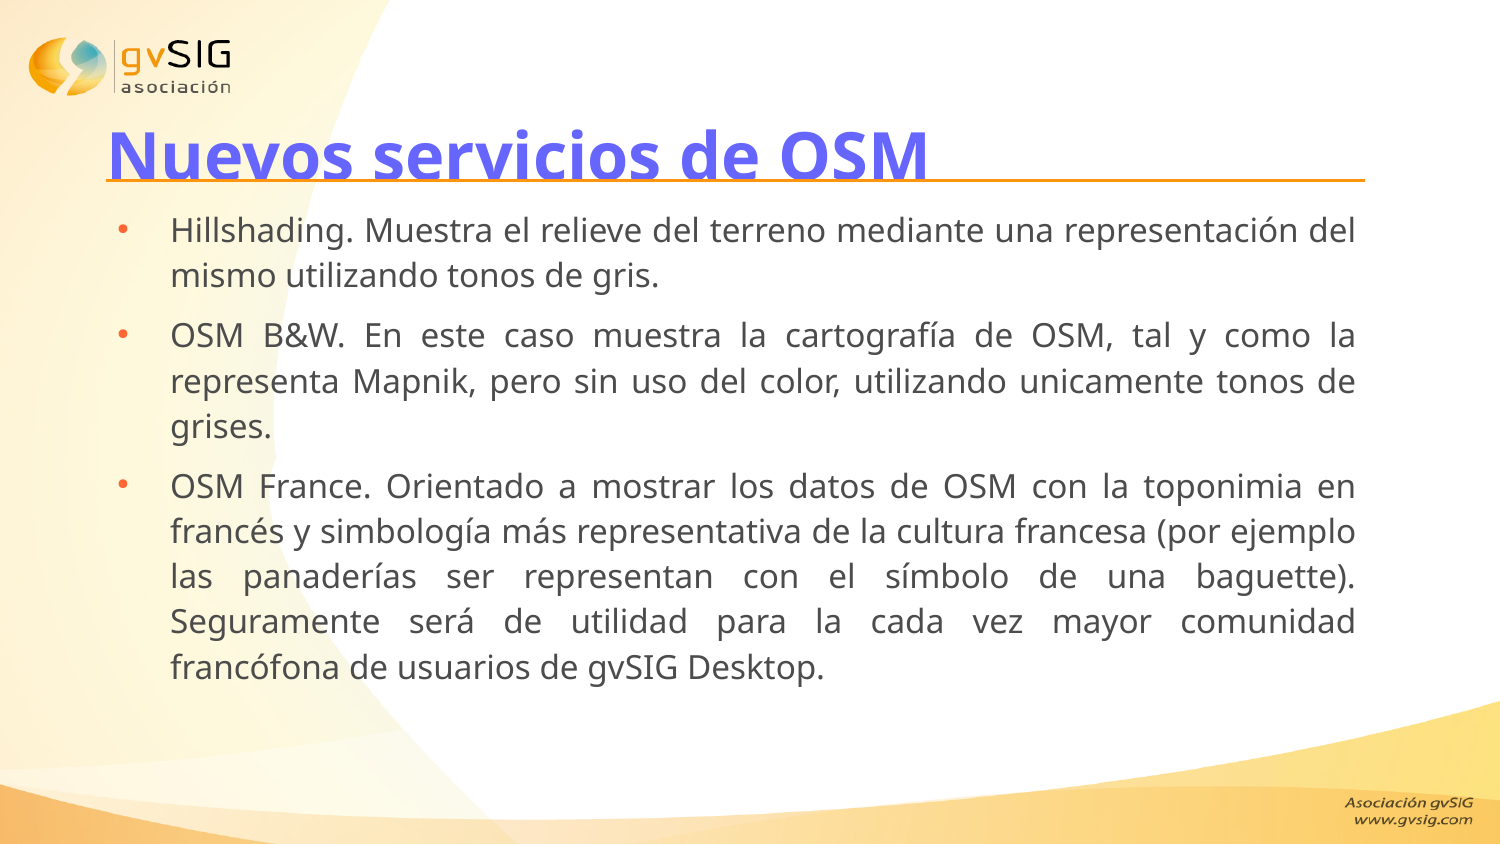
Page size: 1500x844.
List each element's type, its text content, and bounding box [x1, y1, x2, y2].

list Hillshading. Muestra el relieve del terreno mediante una representación del mismo utilizando tonos de gris. OSM B&W. En este caso muestra la cartografía de OSM, tal y como la representa Mapnik, pero sin uso del color, utilizando unicamente tonos de grises. OSM France. Orientado a mostrar los datos de OSM con la toponimia en francés y simbología más representativa de la cultura francesa (por ejemplo las panaderías ser representan con el símbolo de una baguette). Seguramente será de utilidad para la cada vez mayor comunidad francófona de usuarios de gvSIG Desktop. [99, 129, 1359, 770]
picture [0, 0, 1500, 844]
title Nuevos servicios de OSM [106, 115, 1457, 193]
